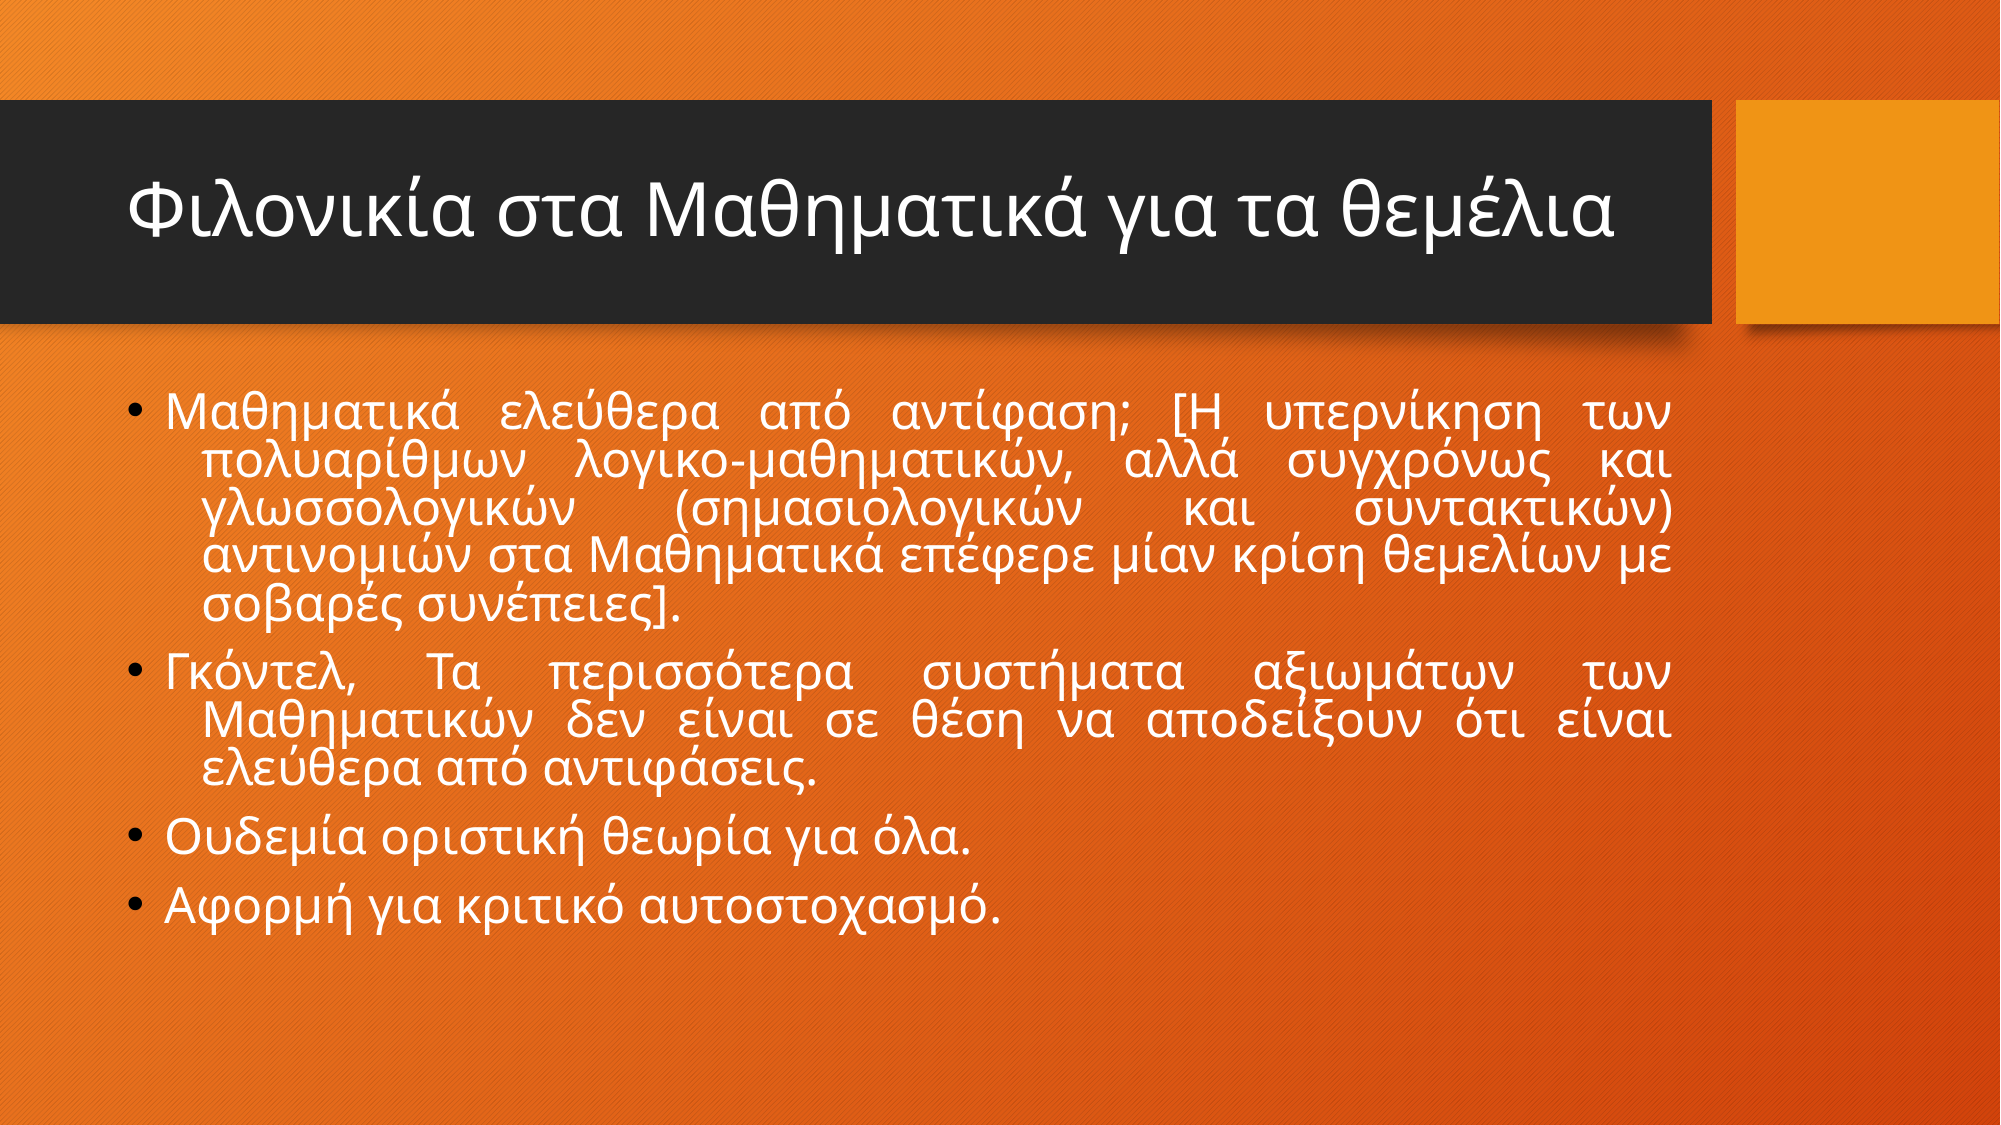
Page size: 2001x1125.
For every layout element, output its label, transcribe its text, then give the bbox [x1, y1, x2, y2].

list Μαθηματικά ελεύθερα από αντίφαση; [Η υπερνίκηση των πολυαρίθμων λογικο-μαθηματικών, αλλά συγχρόνως και γλωσσολογικών (σημασιολογικών και συντακτικών) αντινομιών στα Μαθηματικά επέφερε μίαν κρίση θεμελίων με σοβαρές συνέπειες]. Γκόντελ, Τα περισσότερα συστήματα αξιωμάτων των Μαθηματικών δεν είναι σε θέση να αποδείξουν ότι είναι ελεύθερα από αντιφάσεις. Ουδεμία οριστική θεωρία για όλα. Αφορμή για κριτικό αυτοστοχασμό. [111, 383, 1689, 974]
title Φιλονικία στα Μαθηματικά για τα θεμέλια [111, 123, 1689, 301]
